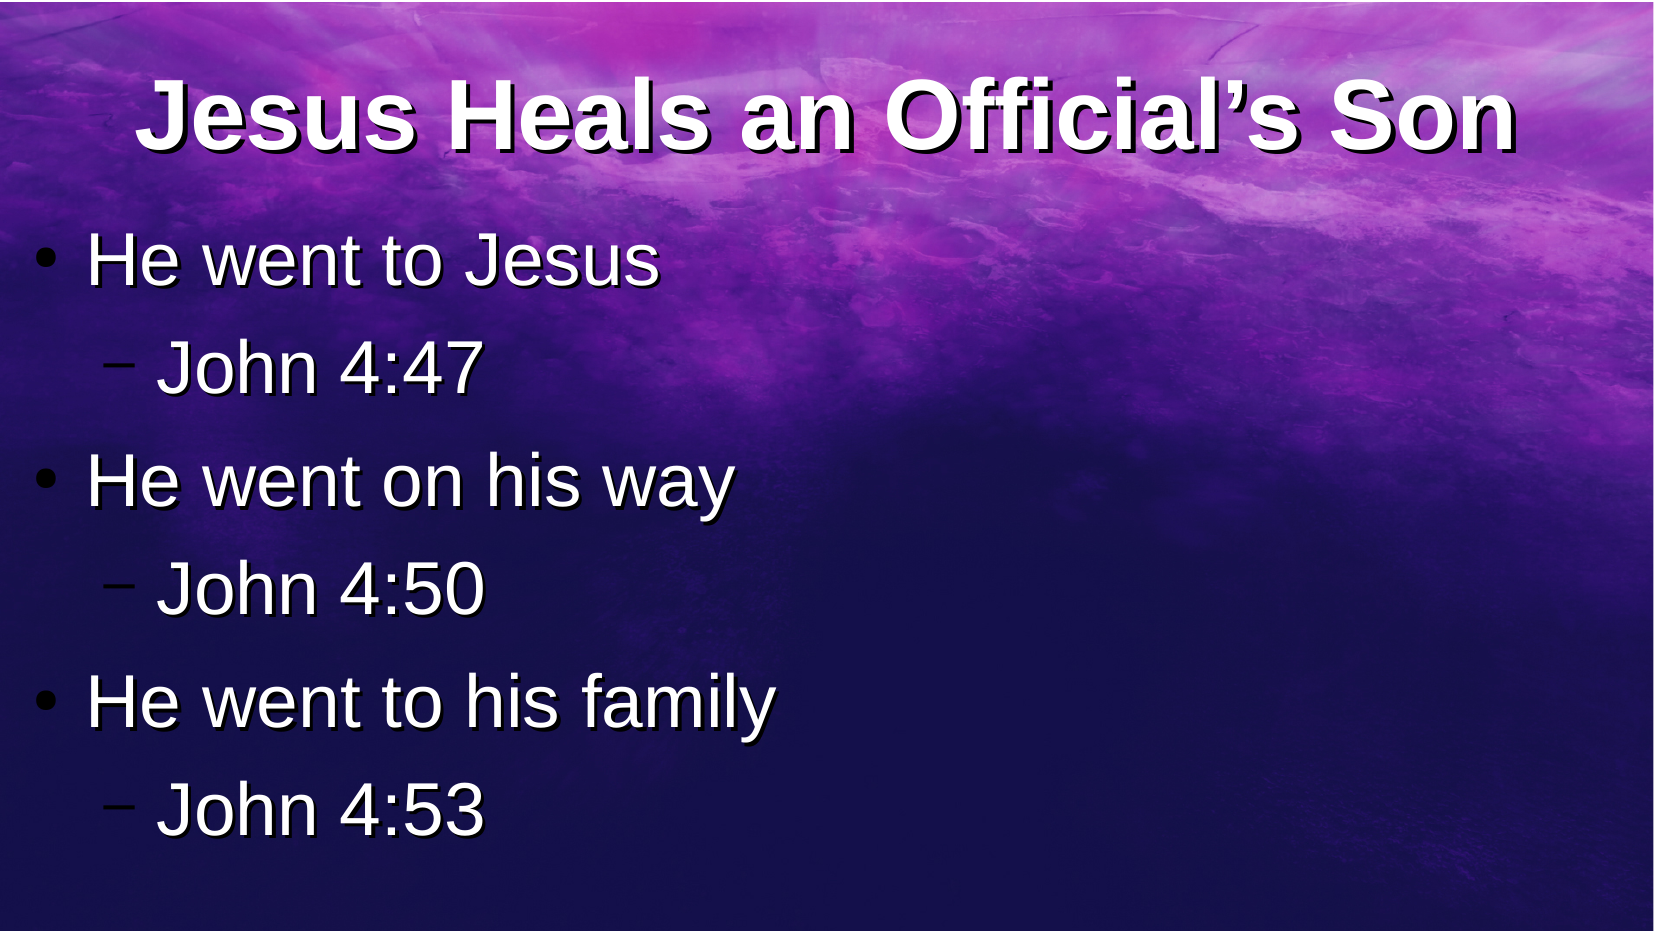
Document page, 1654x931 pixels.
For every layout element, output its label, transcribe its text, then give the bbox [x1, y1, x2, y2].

picture [0, 2, 1654, 931]
title Jesus Heals an Official’s Son [82, 37, 1571, 193]
list He went to Jesus John 4:47 He went on his way John 4:50 He went to his family John 4:53 [15, 217, 1654, 916]
